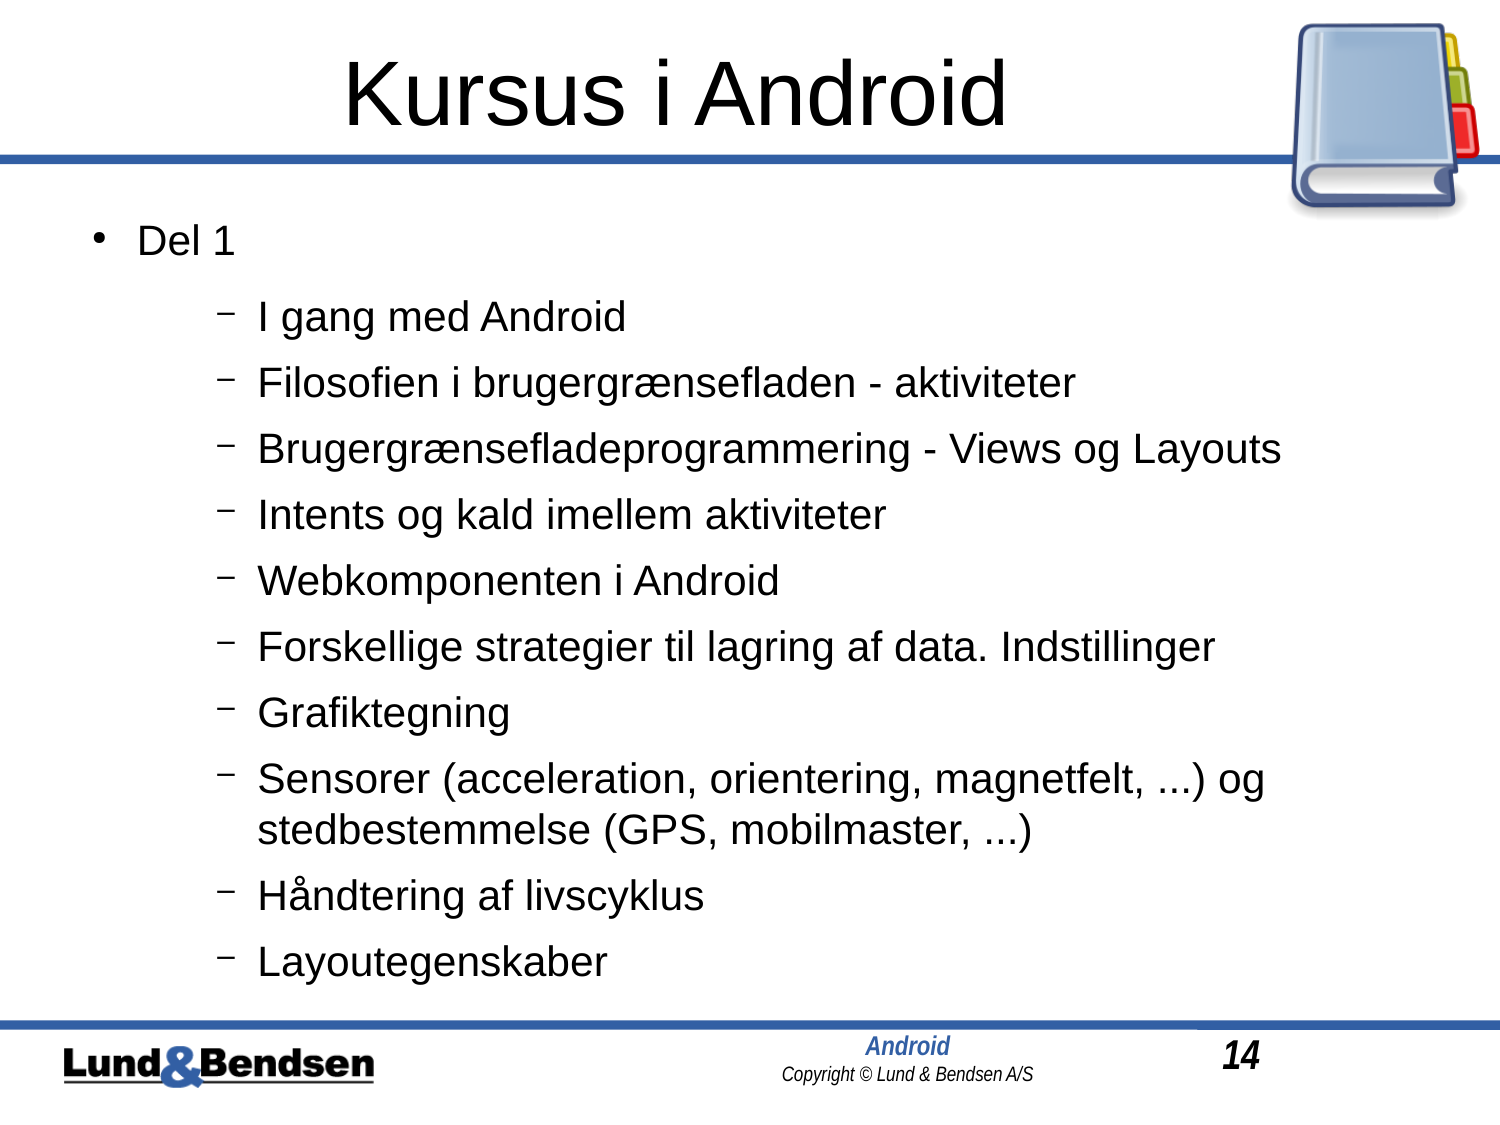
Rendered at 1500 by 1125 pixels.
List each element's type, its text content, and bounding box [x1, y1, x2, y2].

list Del 1 I gang med Android Filosofien i brugergrænsefladen - aktiviteter Brugergrænsefladeprogrammering - Views og Layouts Intents og kald imellem aktiviteter Webkomponenten i Android Forskellige strategier til lagring af data. Indstillinger Grafiktegning Sensorer (acceleration, orientering, magnetfelt, ...) og stedbestemmelse (GPS, mobilmaster, ...) Håndtering af livscyklus Layoutegenskaber [76, 213, 1453, 988]
title Kursus i Android [47, 23, 1273, 155]
picture [61, 1043, 377, 1091]
picture [1273, 15, 1481, 224]
